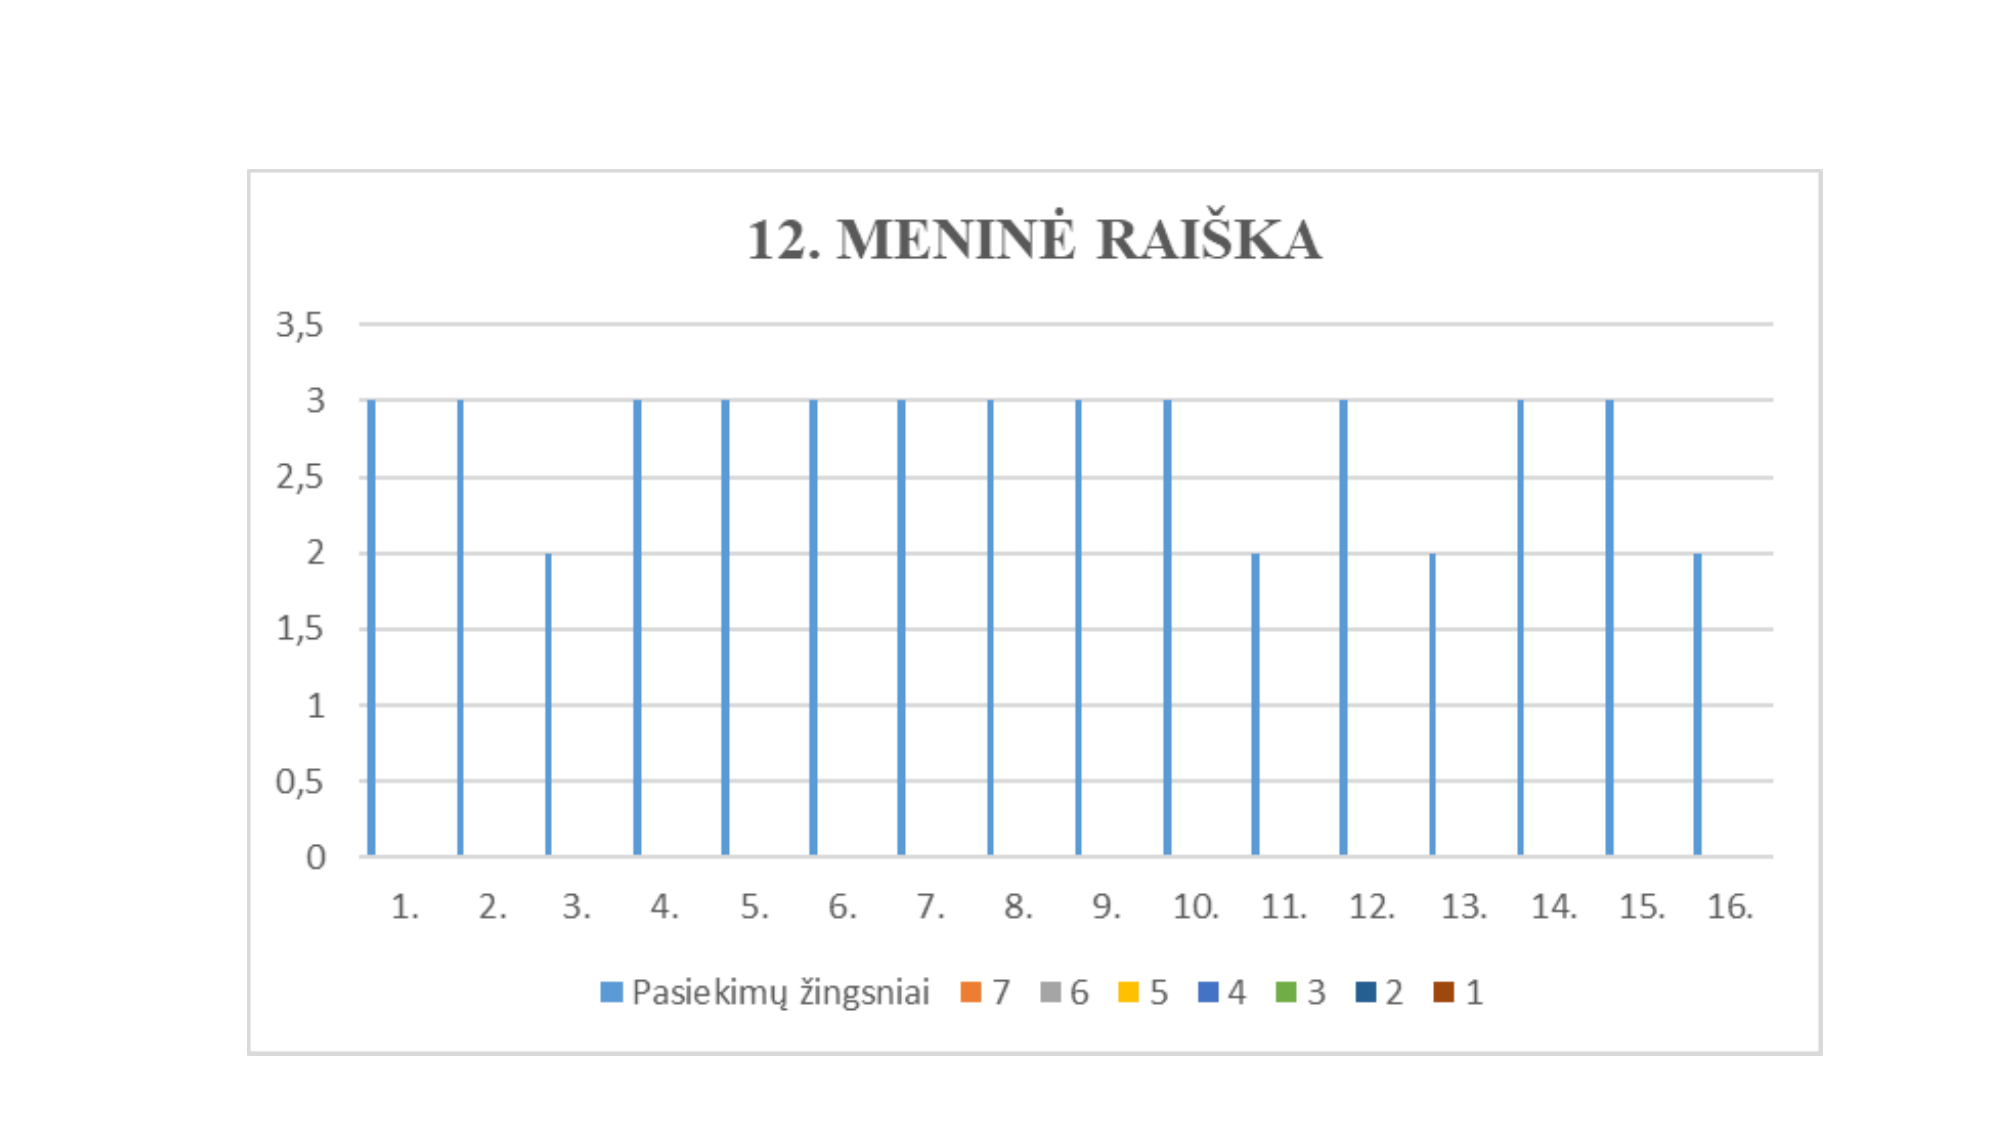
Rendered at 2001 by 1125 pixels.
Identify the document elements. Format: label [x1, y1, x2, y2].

picture [247, 169, 1823, 1056]
